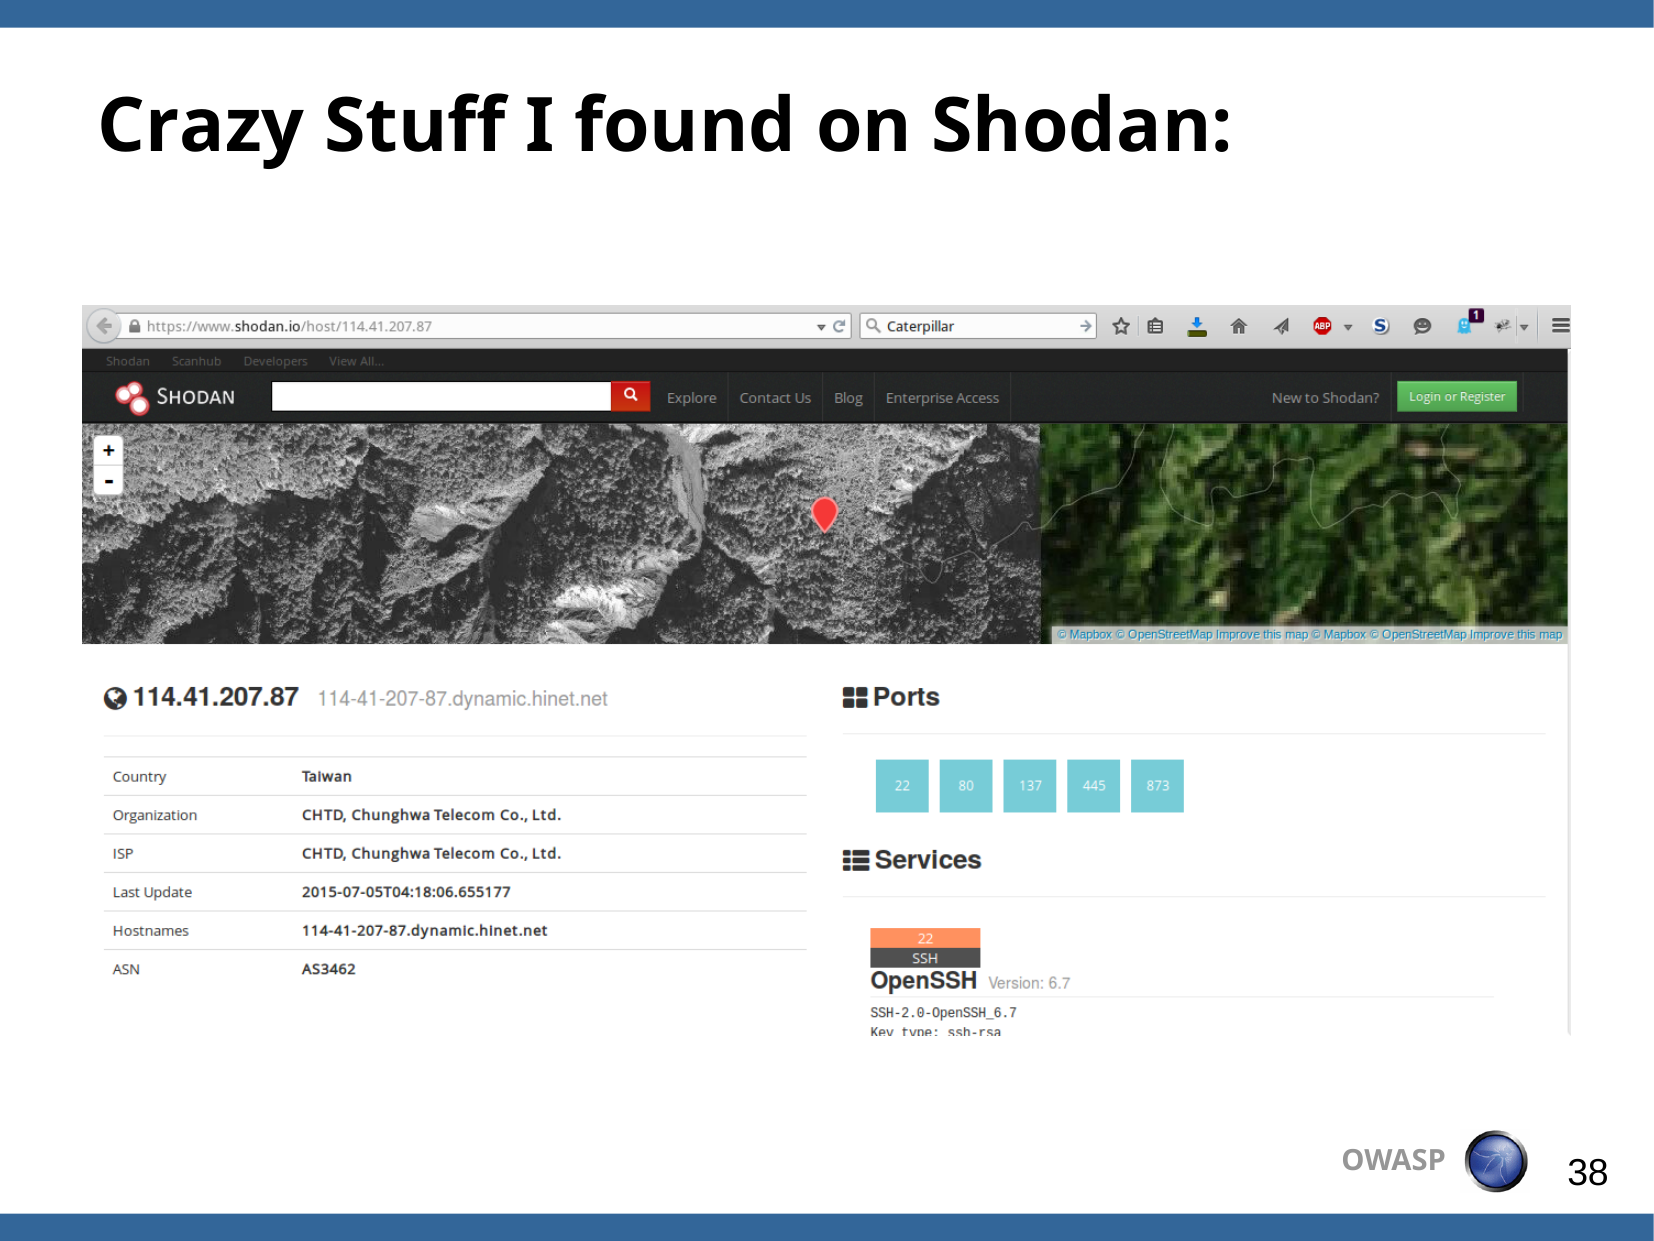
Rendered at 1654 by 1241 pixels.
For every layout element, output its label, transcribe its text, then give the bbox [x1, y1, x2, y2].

picture [1460, 1129, 1530, 1193]
picture [82, 305, 1571, 1036]
title Crazy Stuff I found on Shodan: [82, 35, 1571, 207]
